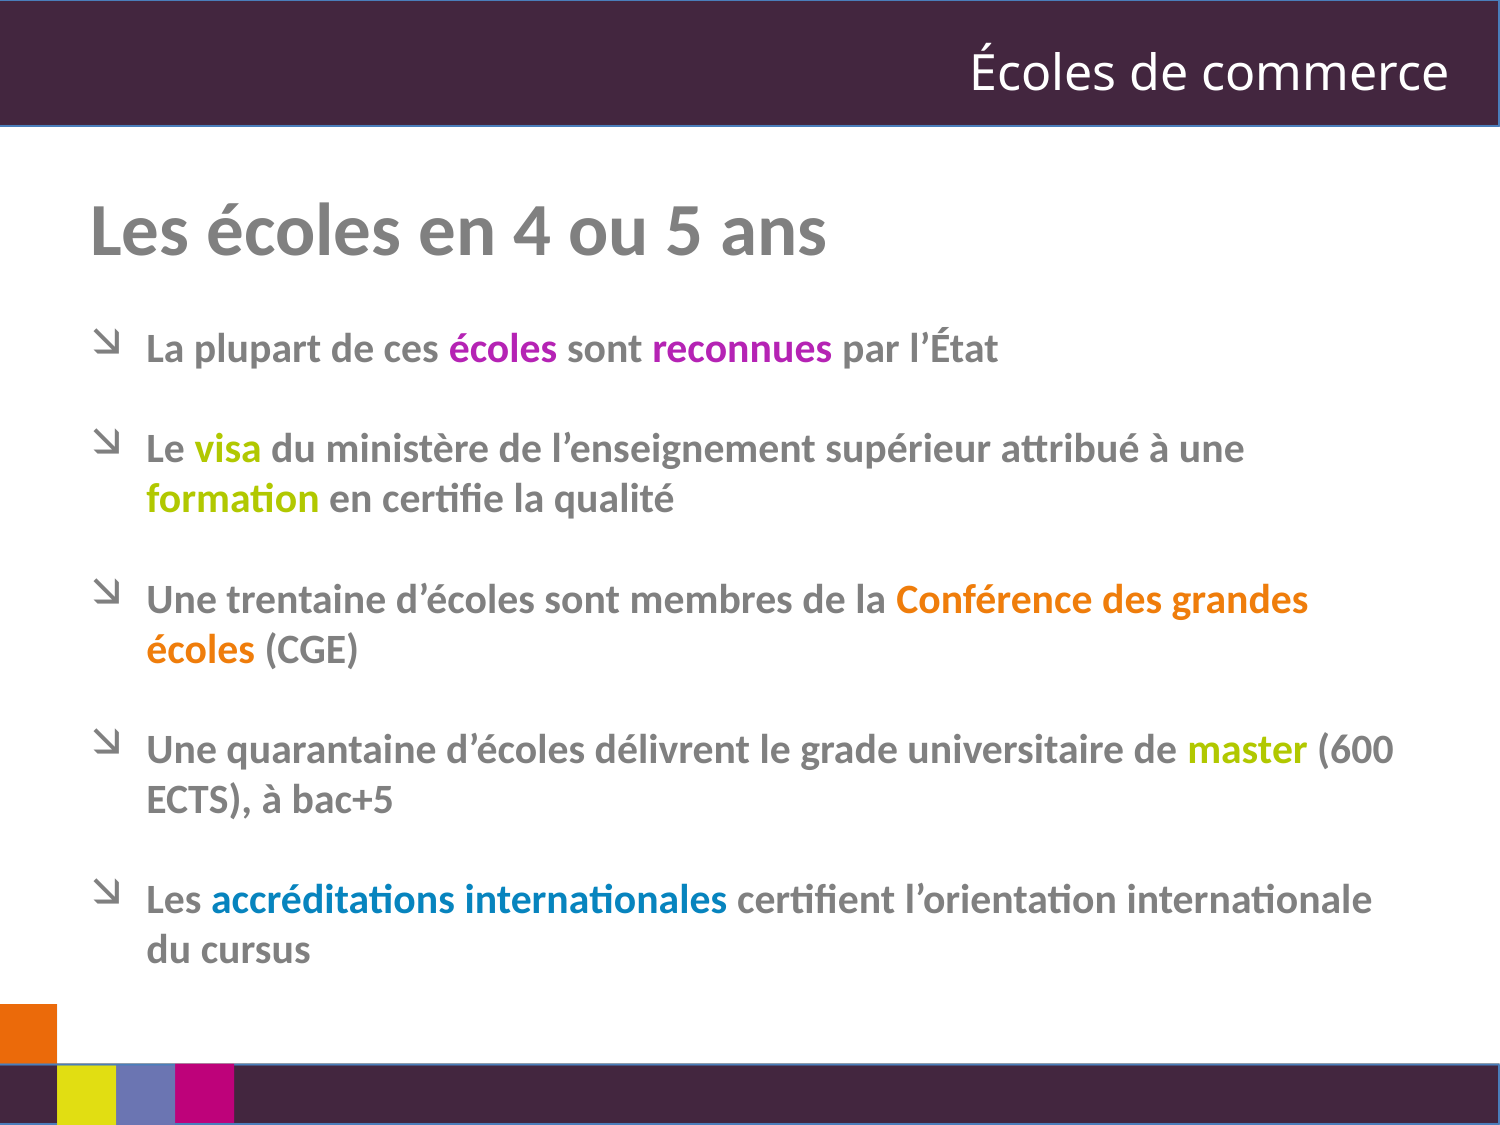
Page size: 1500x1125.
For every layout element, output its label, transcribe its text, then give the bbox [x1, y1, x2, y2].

text_box Écoles de commerce [386, 30, 1465, 111]
picture [0, 1004, 1500, 1125]
list Les écoles en 4 ou 5 ans La plupart de ces écoles sont reconnues par l’État Le visa du ministère de l’enseignement supérieur attribué à une formation en certifie la qualité Une trentaine d’écoles sont membres de la Conférence des grandes écoles (CGE) Une quarantaine d’écoles délivrent le grade universitaire de master (600 ECTS), à bac+5 Les accréditations internationales certifient l’orientation internationale du cursus [75, 173, 1425, 1005]
picture [0, 0, 1500, 127]
